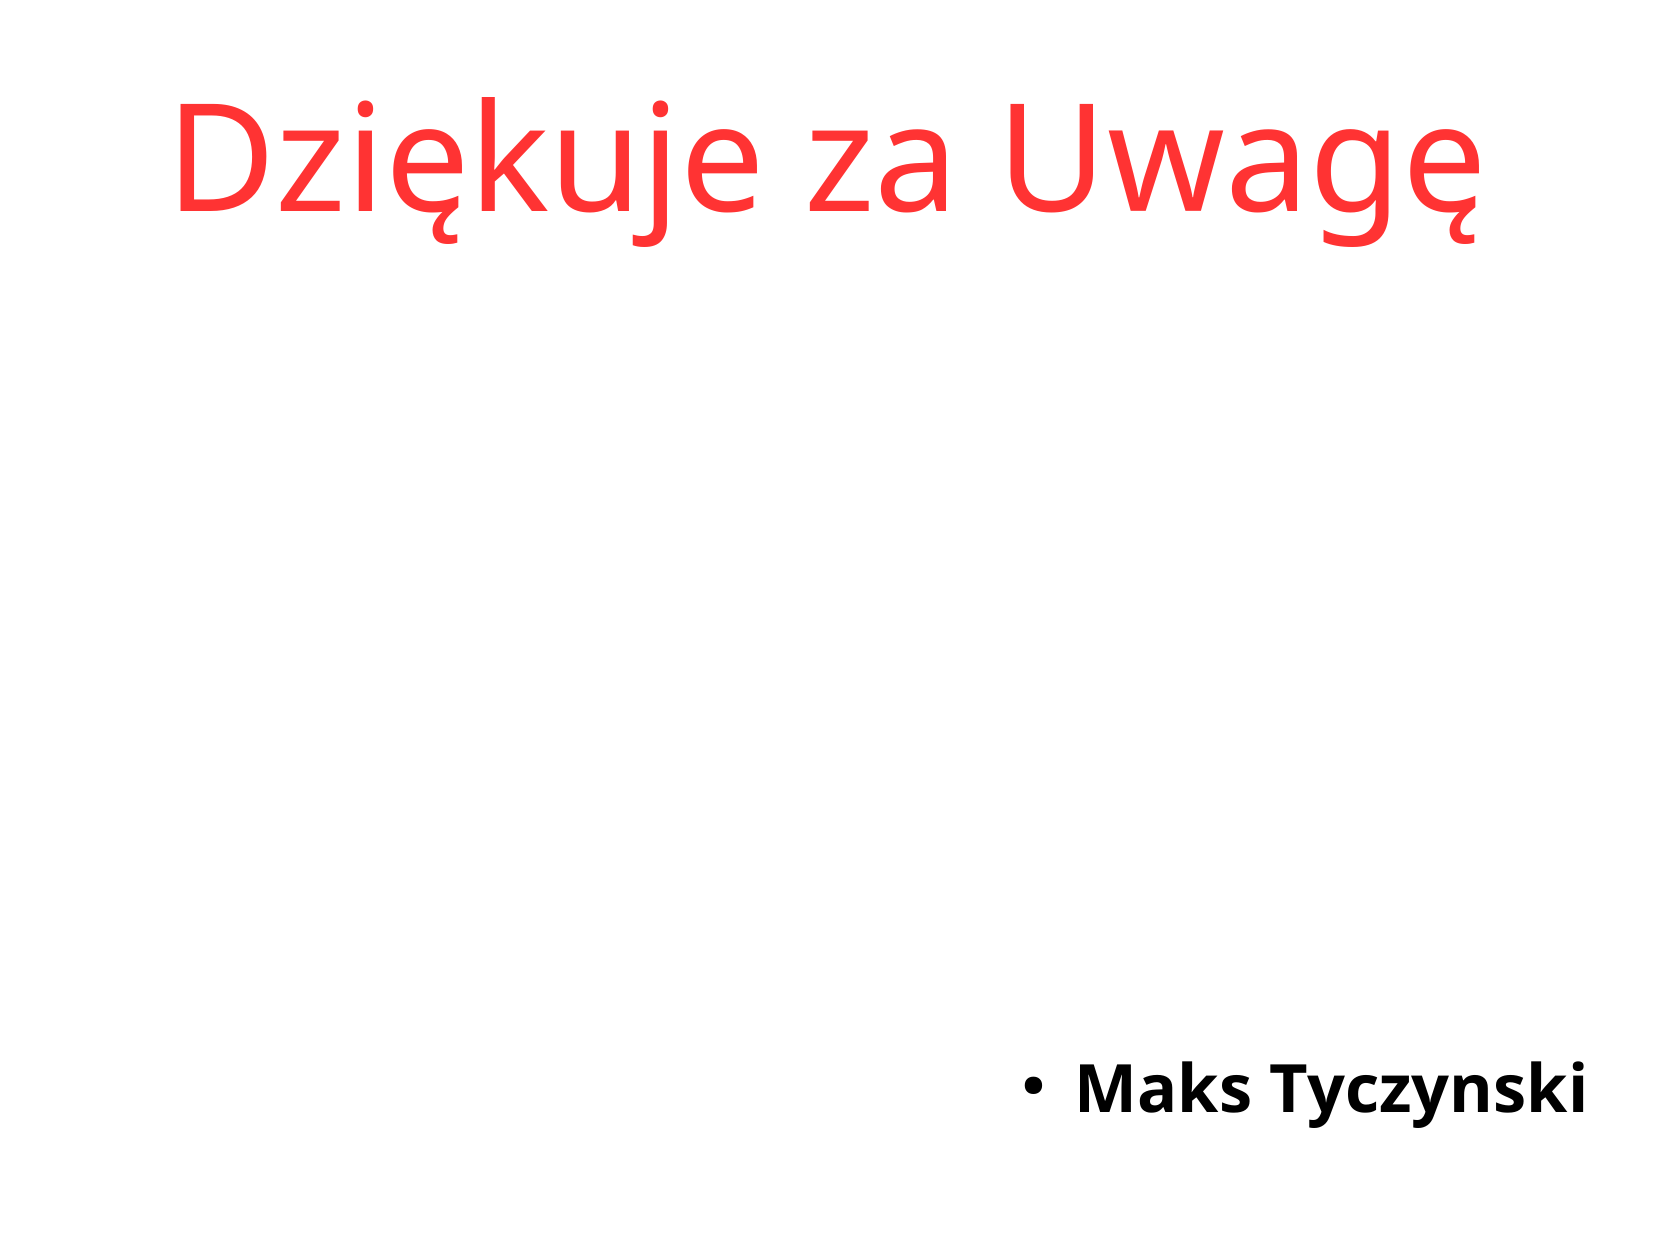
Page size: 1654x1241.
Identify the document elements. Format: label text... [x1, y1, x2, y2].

title Dziękuje za Uwagę [82, 49, 1571, 257]
list Maks Tyczynski [1003, 1041, 1654, 1241]
